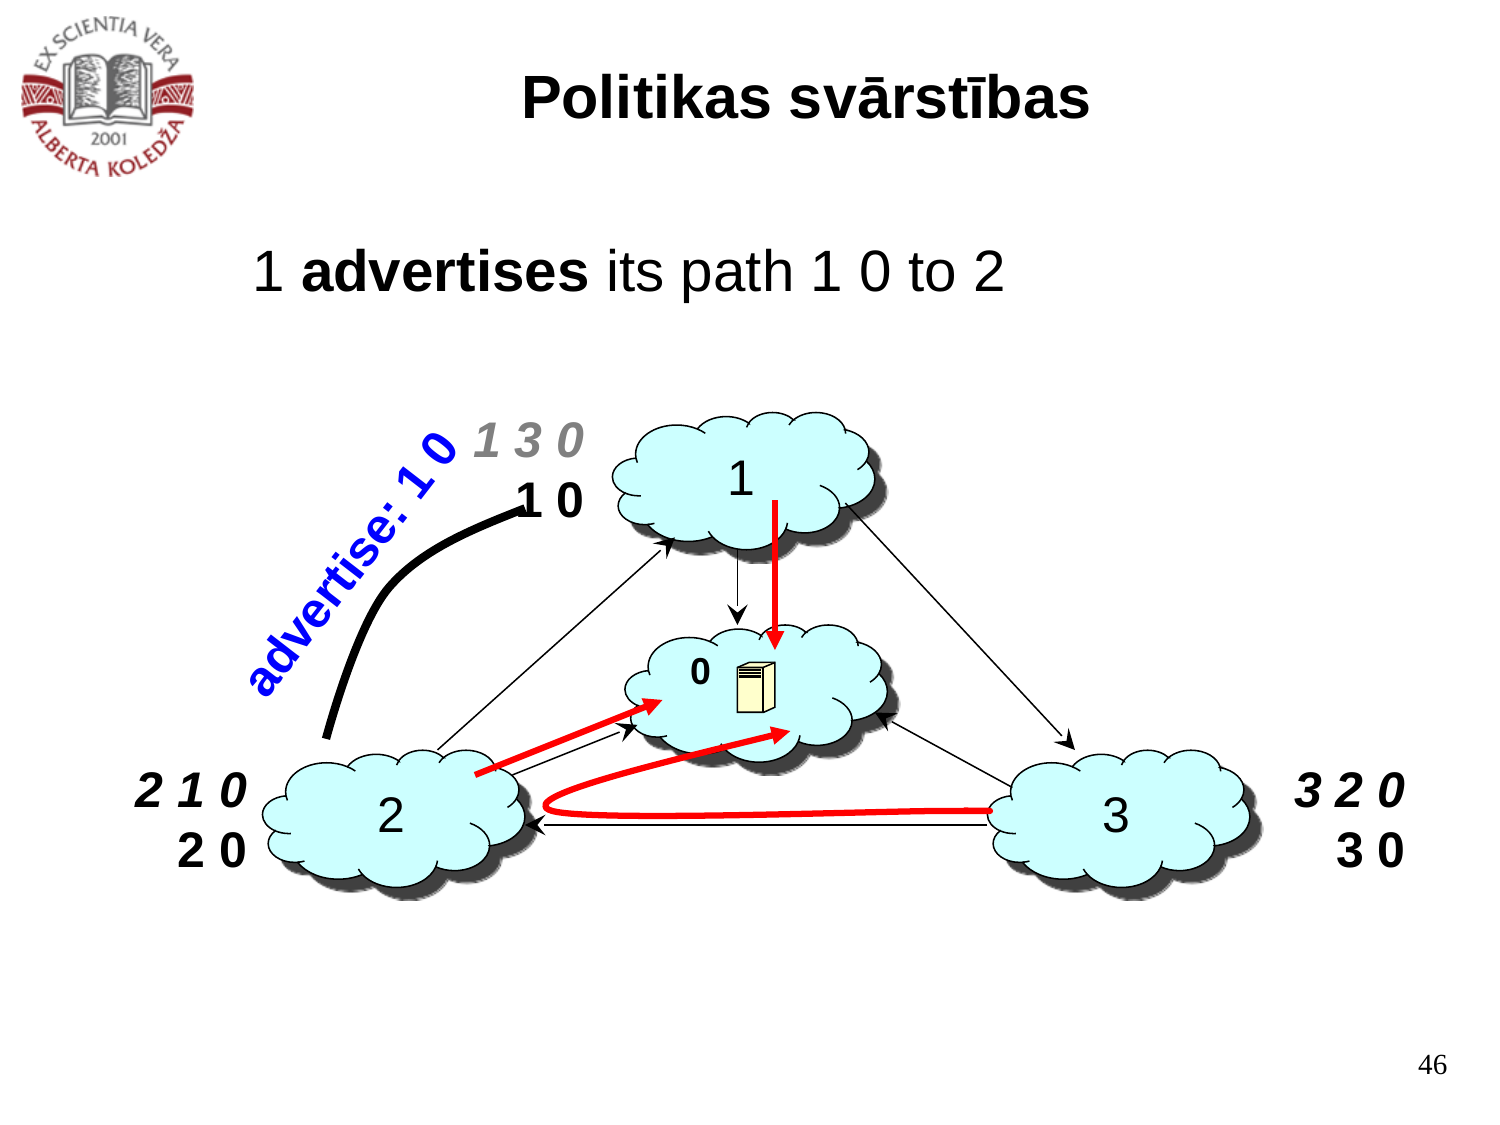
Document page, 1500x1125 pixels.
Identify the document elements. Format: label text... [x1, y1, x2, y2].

text_box [987, 750, 1250, 888]
text_box [262, 750, 525, 888]
picture [21, 16, 194, 177]
text_box 1 3 0 1 0 [458, 399, 600, 536]
text_box 3 2 0 3 0 [1279, 749, 1421, 886]
text_box 1 [712, 437, 771, 513]
title Politikas svārstības [187, 44, 1425, 150]
text_box advertise: 1 0 [211, 400, 485, 724]
text_box [612, 412, 875, 550]
text_box 2 [362, 774, 421, 851]
text_box 2 1 0 2 0 [120, 749, 262, 886]
text_box <skaitlis> [1312, 1037, 1463, 1101]
text_box [624, 624, 888, 763]
text_box 3 [1087, 774, 1146, 851]
text_box 0 [675, 639, 726, 701]
text_box 1 advertises its path 1 0 to 2 [237, 224, 1313, 311]
